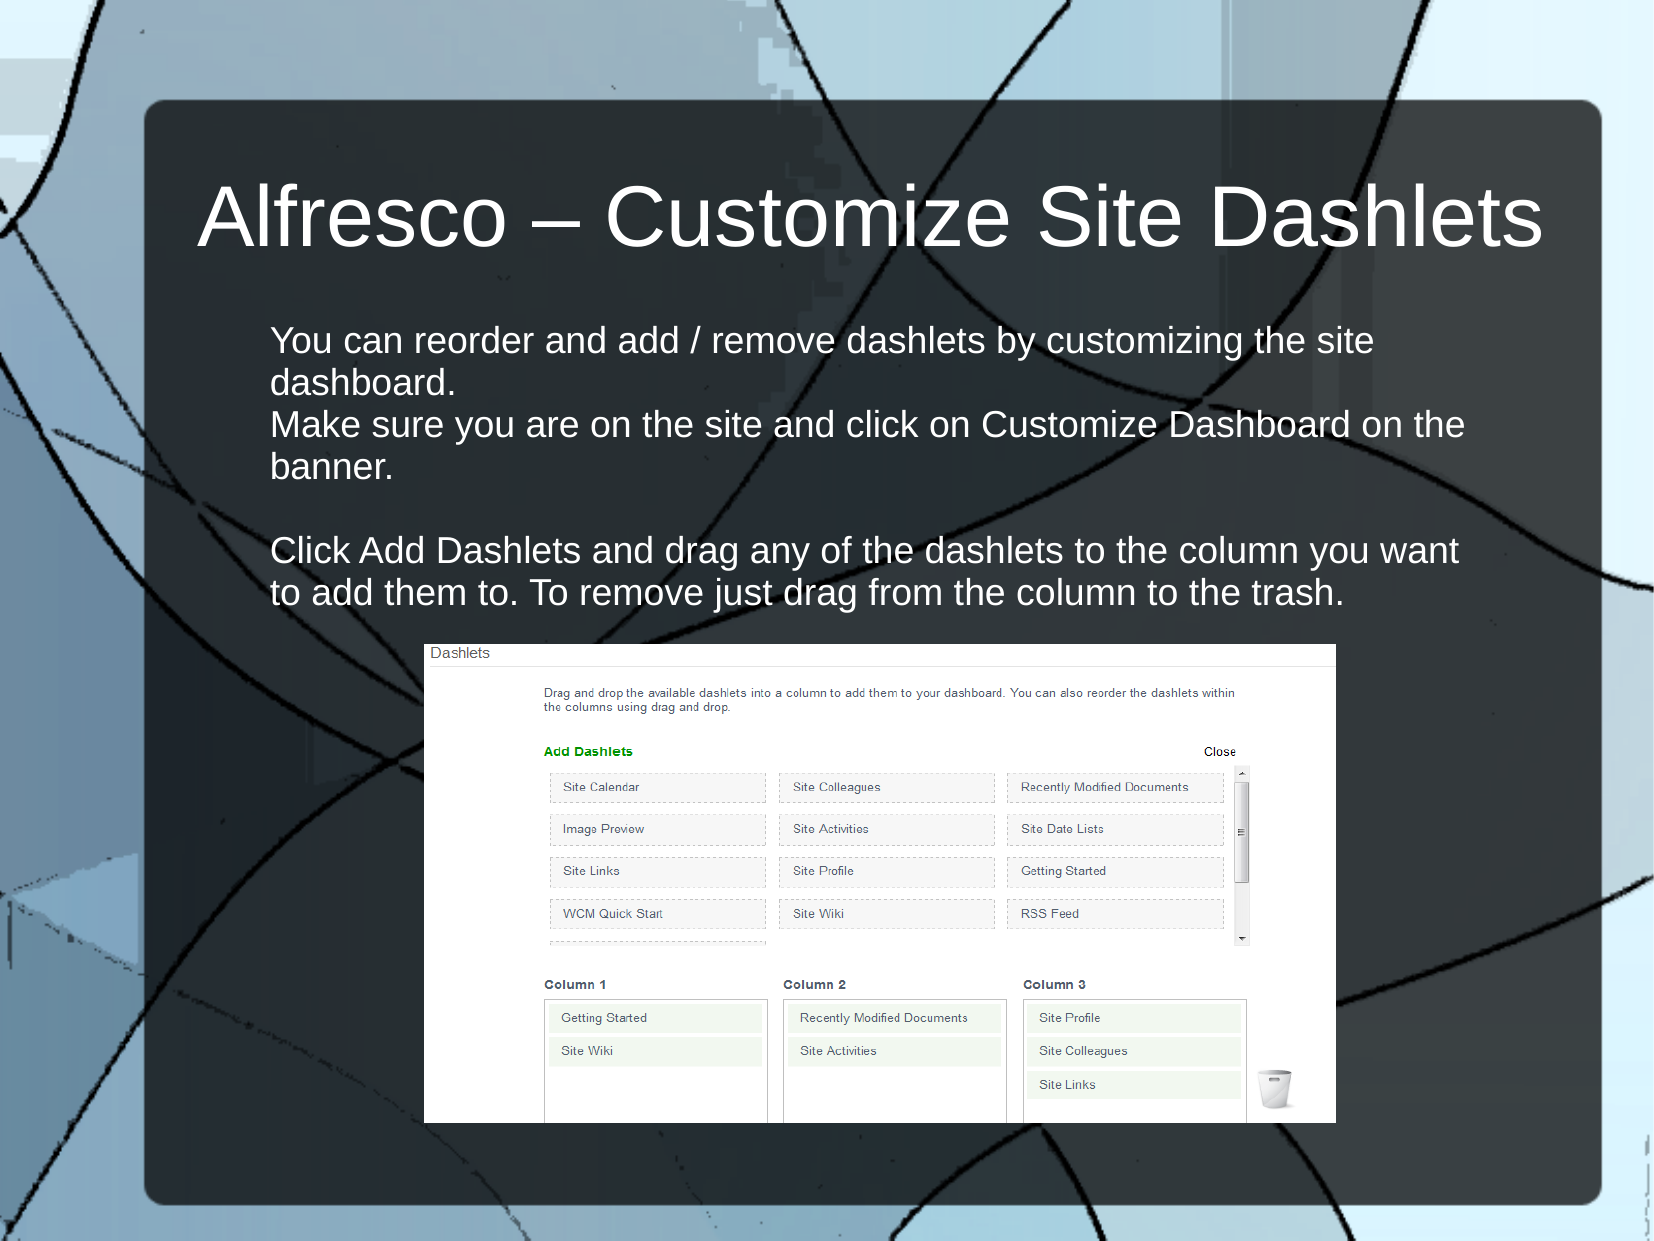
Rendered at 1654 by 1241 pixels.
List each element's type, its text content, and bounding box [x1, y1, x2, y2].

title Alfresco – Customize Site Dashlets [159, 108, 1583, 325]
picture [0, 0, 1654, 1241]
text_box You can reorder and add / remove dashlets by customizing the site dashboard. Make sure you are on the site and click on Customize Dashboard on the banner. Click Add Dashlets and drag any of the dashlets to the column you want to add them to. To remove just drag from the column to the trash. [255, 325, 1516, 1141]
